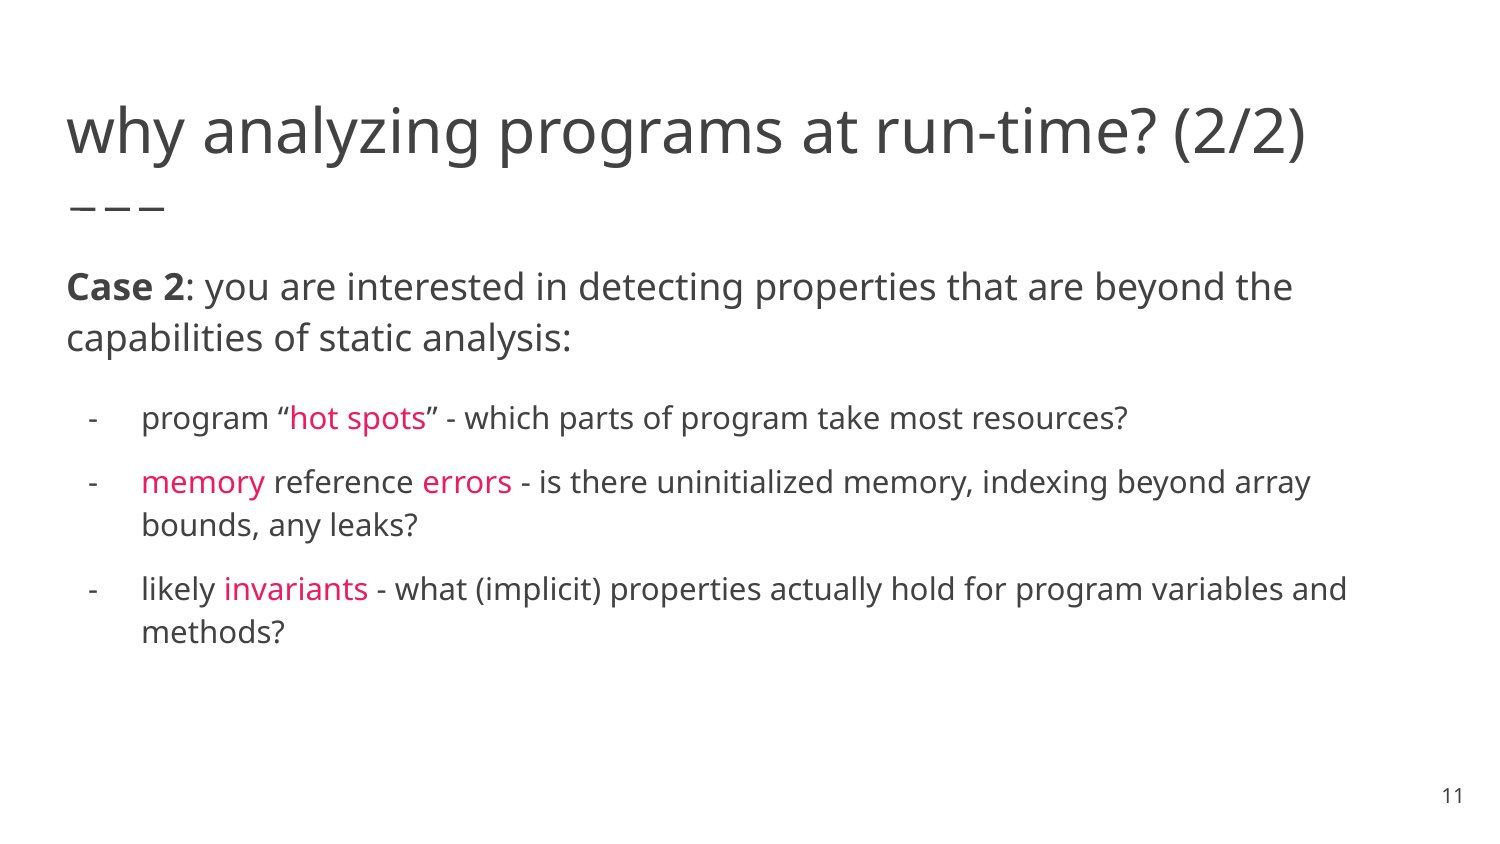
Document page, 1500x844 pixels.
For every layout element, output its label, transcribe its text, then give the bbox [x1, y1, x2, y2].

title why analyzing programs at run-time? (2/2) [51, 61, 1449, 182]
slide_number <number> [1389, 764, 1480, 830]
list Case 2: you are interested in detecting properties that are beyond the capabilities of static analysis: program “hot spots” - which parts of program take most resources? memory reference errors - is there uninitialized memory, indexing beyond array bounds, any leaks? likely invariants - what (implicit) properties actually hold for program variables and methods? [51, 240, 1449, 750]
